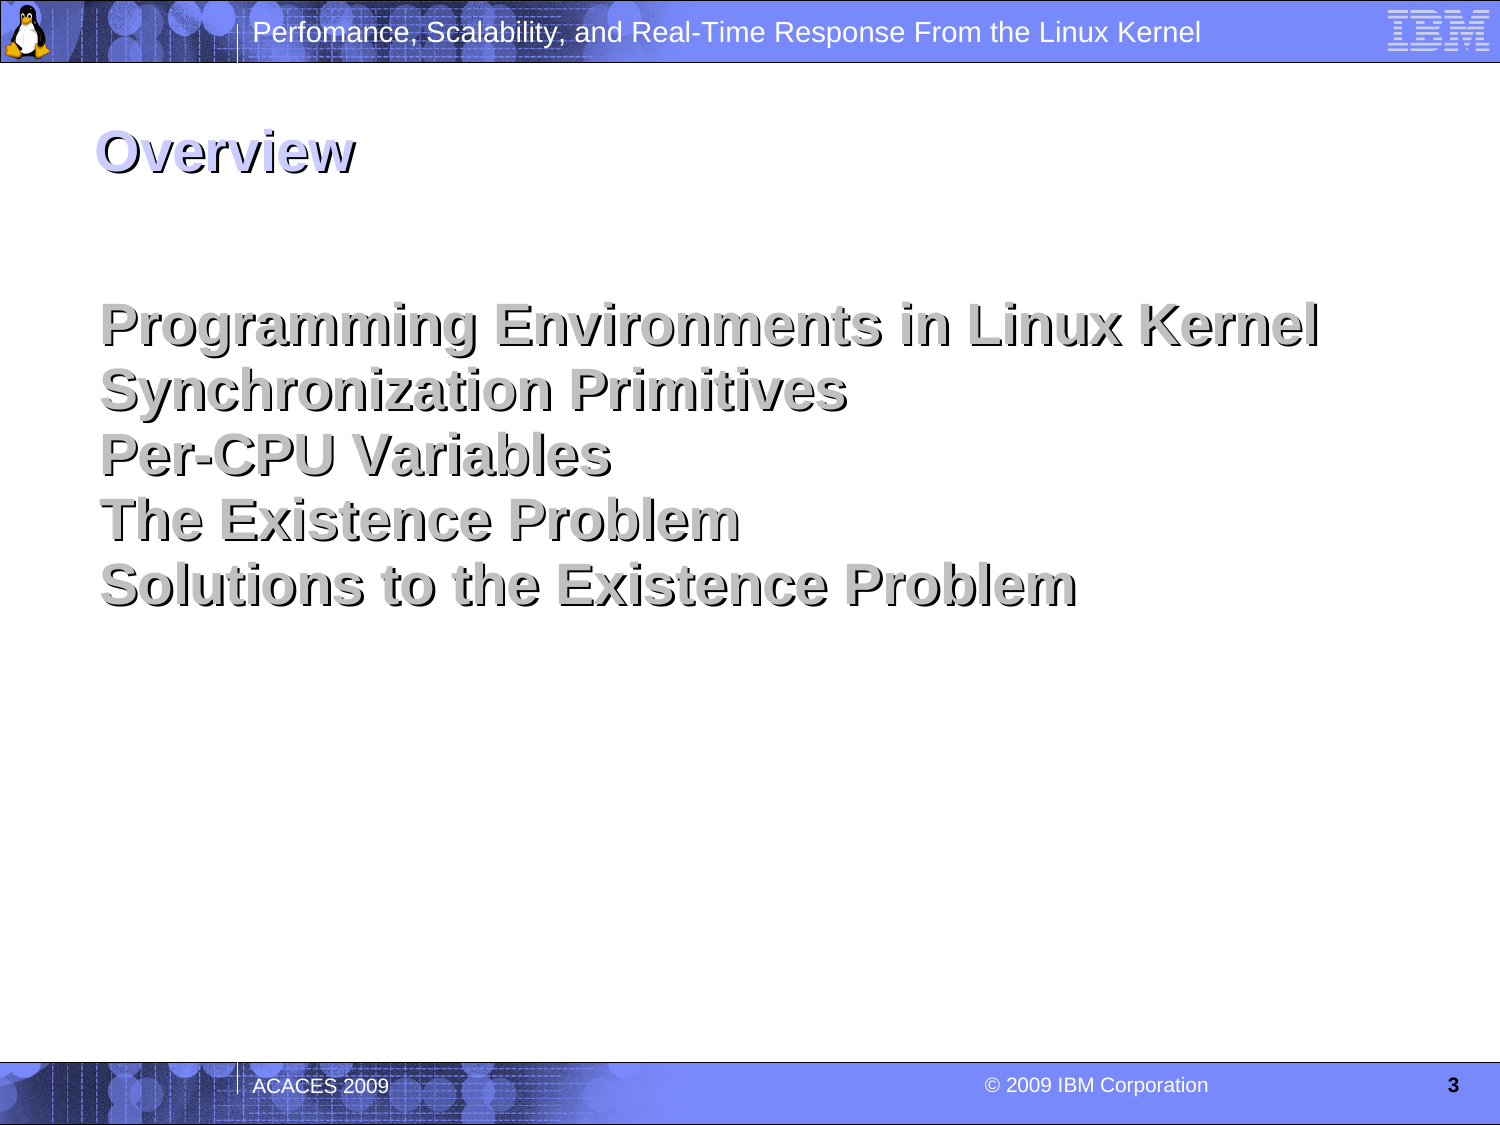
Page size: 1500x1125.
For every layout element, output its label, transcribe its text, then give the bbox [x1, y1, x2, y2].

picture [0, 1063, 1500, 1124]
picture [1, 1, 1500, 62]
list Programming Environments in Linux Kernel Synchronization Primitives Per-CPU Variables The Existence Problem Solutions to the Existence Problem [99, 291, 1389, 1022]
title Overview [79, 116, 1433, 215]
